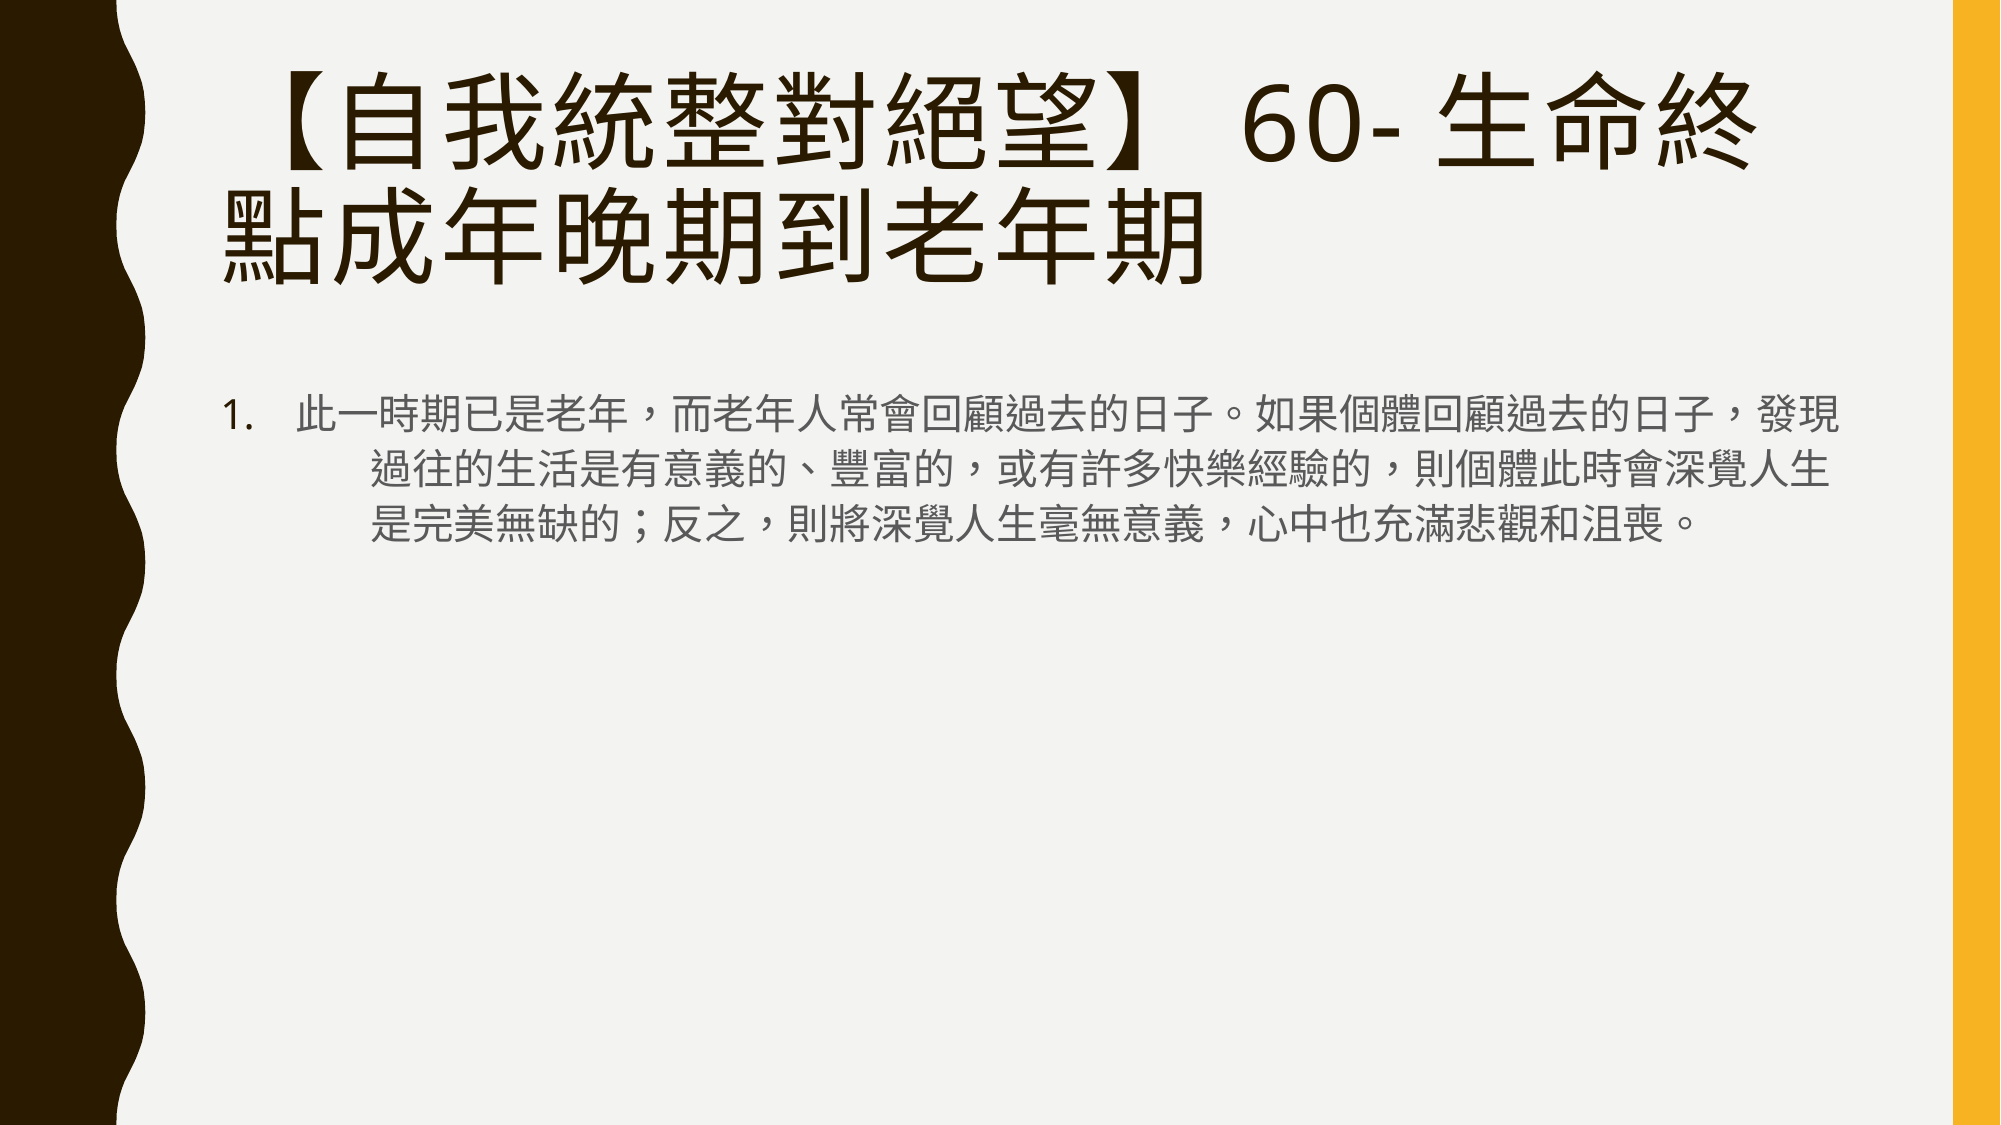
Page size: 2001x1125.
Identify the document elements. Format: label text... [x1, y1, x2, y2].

list 此一時期已是老年，而老年人常會回顧過去的日子。如果個體回顧過去的日子，發現過往的生活是有意義的、豐富的，或有許多快樂經驗的，則個體此時會深覺人生是完美無缺的；反之，則將深覺人生毫無意義，心中也充滿悲觀和沮喪。 [205, 375, 1876, 965]
title 【自我統整對絕望】60-生命終點成年晚期到老年期 [205, 62, 1876, 308]
